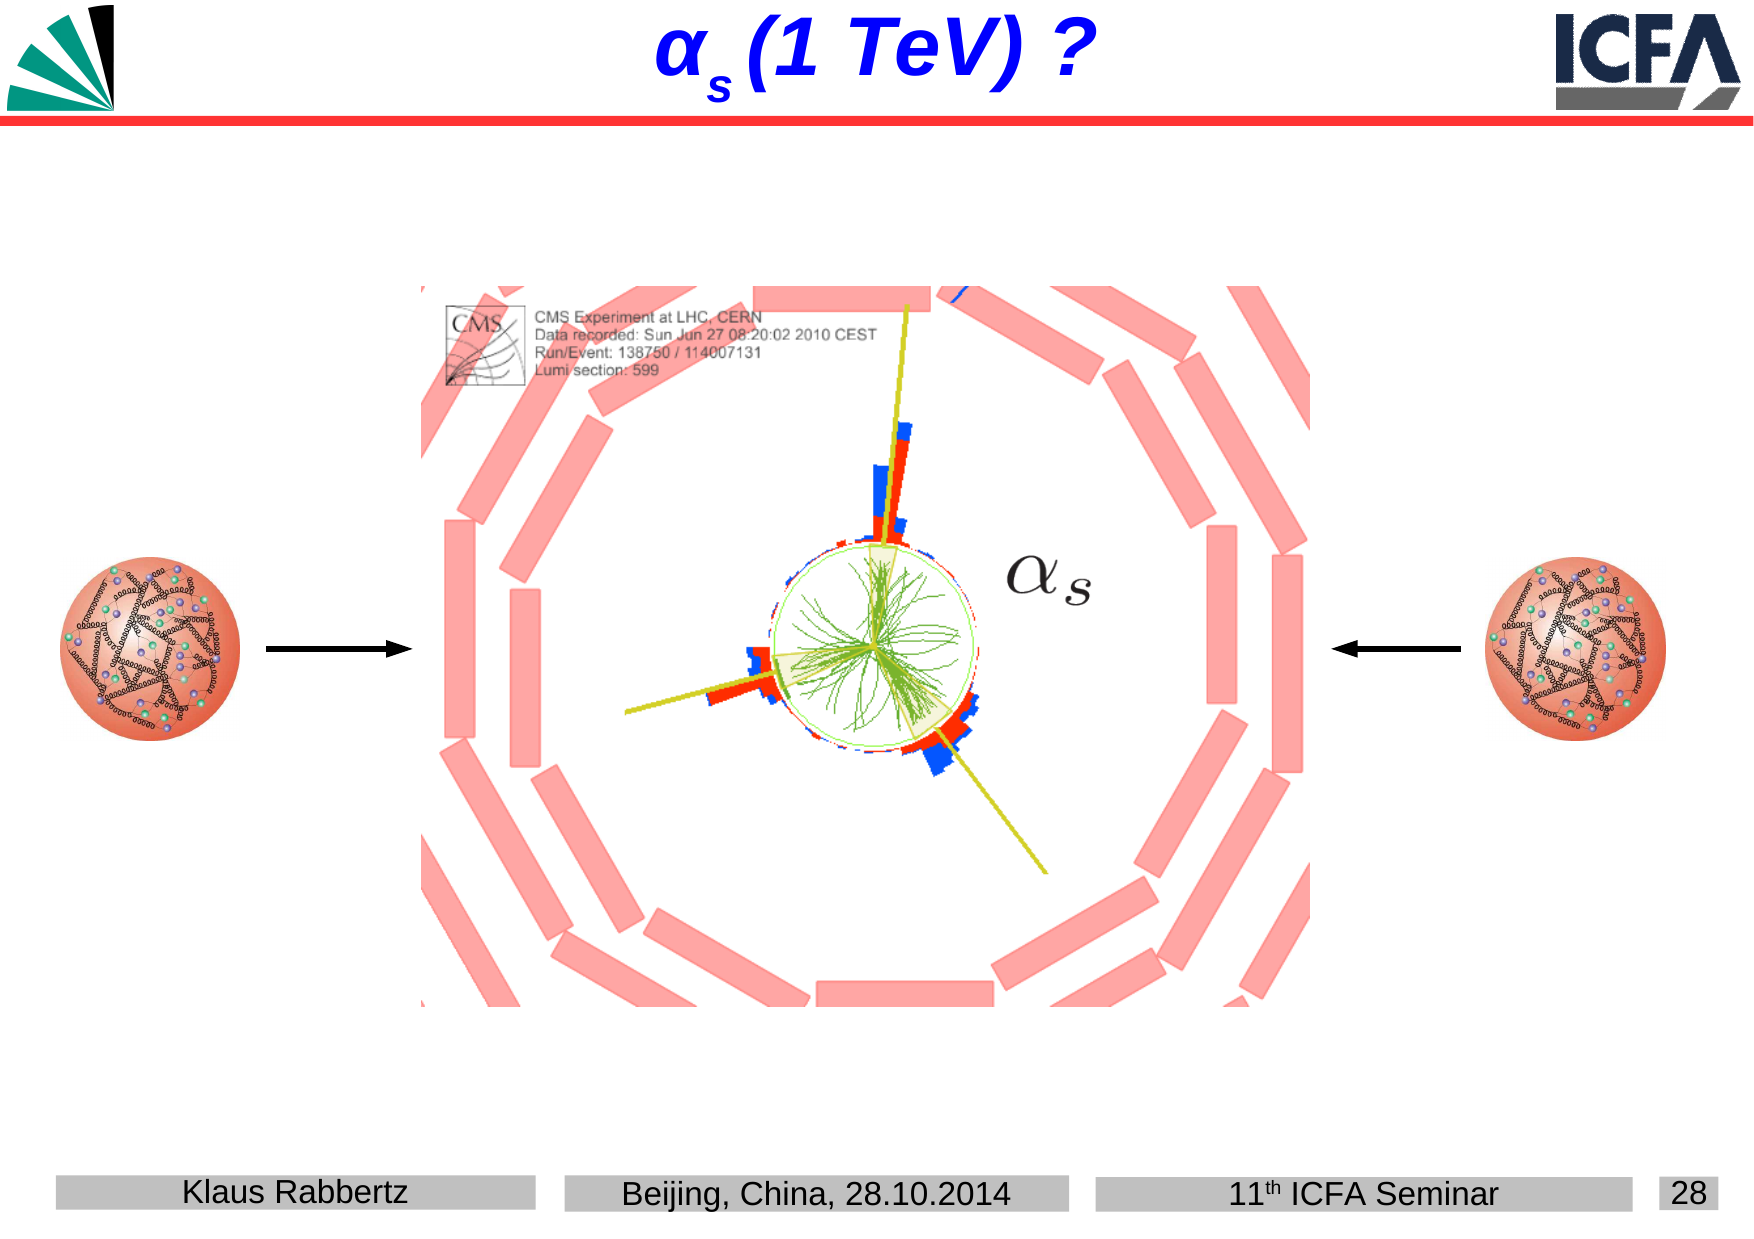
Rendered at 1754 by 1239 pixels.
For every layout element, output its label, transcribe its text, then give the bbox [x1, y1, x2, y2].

picture [1600, 14, 1741, 110]
picture [1485, 557, 1666, 741]
picture [421, 286, 1310, 1007]
title αs (1 TeV) ? [153, 0, 1600, 113]
picture [60, 557, 240, 741]
picture [7, 5, 114, 112]
